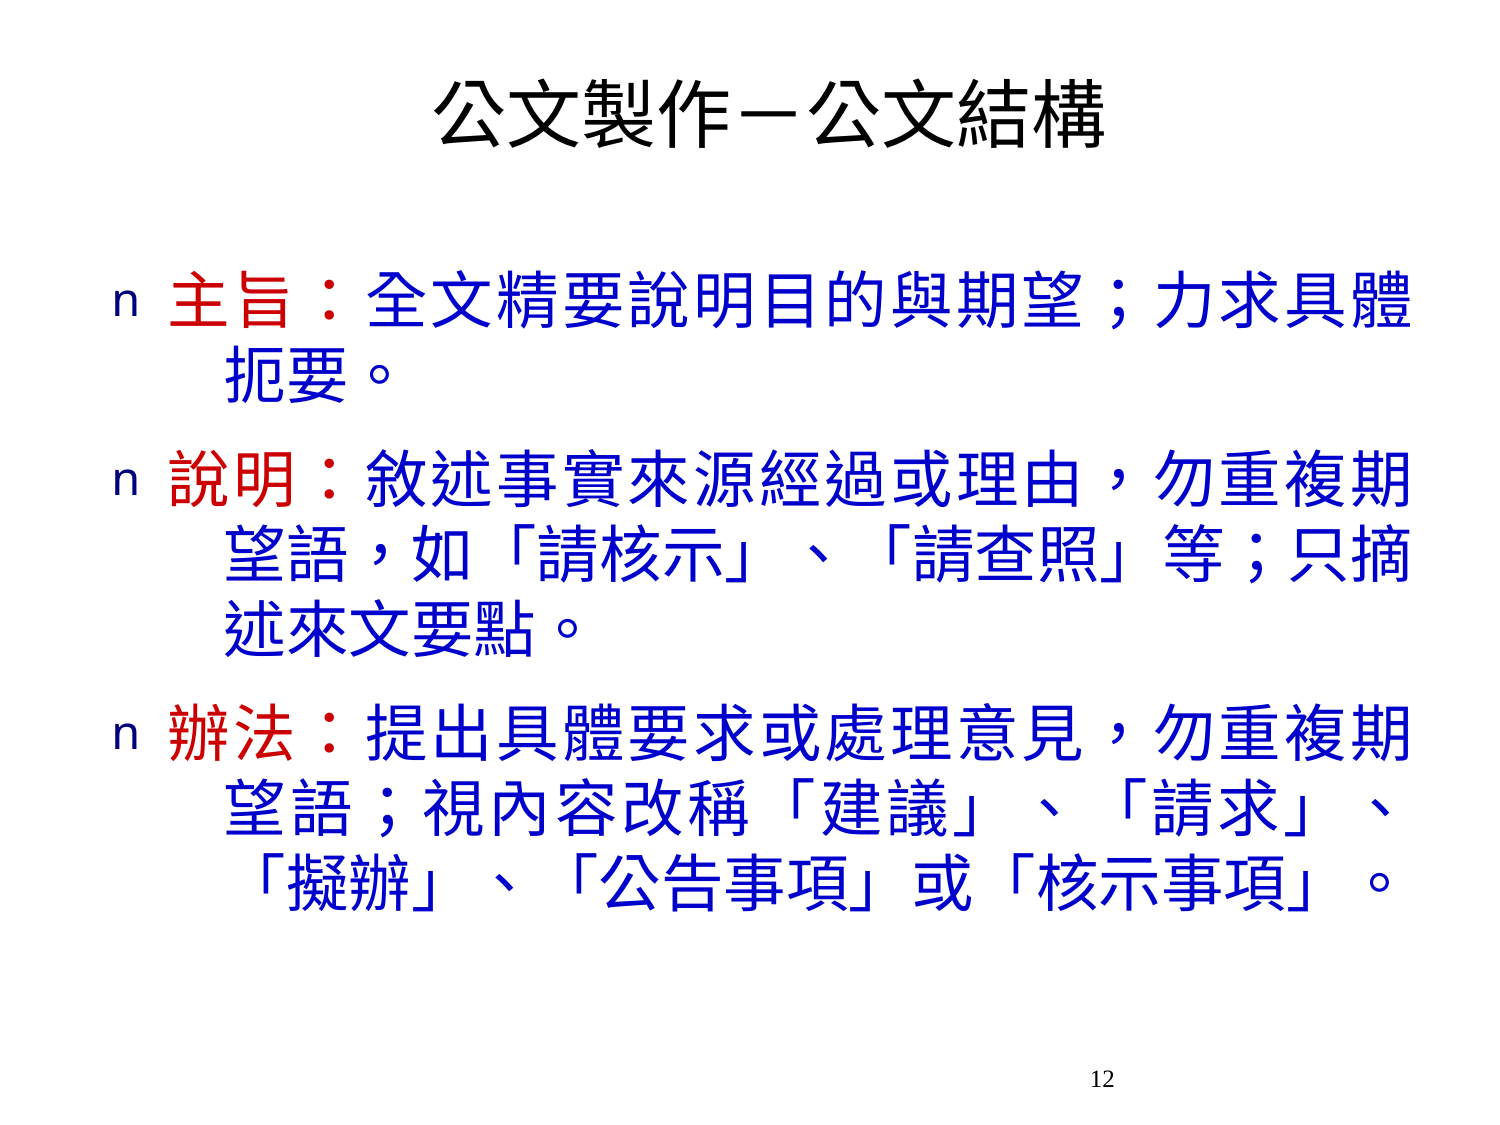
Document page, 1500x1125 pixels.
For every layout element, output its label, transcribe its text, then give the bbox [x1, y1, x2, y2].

title 公文製作－公文結構 [171, 0, 1366, 225]
list 主旨：全文精要說明目的與期望；力求具體扼要。 說明：敘述事實來源經過或理由，勿重複期望語，如「請核示」、「請查照」等；只摘述來文要點。 辦法：提出具體要求或處理意見，勿重複期望語；視內容改稱「建議」、「請求」、「擬辦」、「公告事項」或「核示事項」。 [96, 253, 1429, 960]
text_box [1074, 1025, 1426, 1101]
